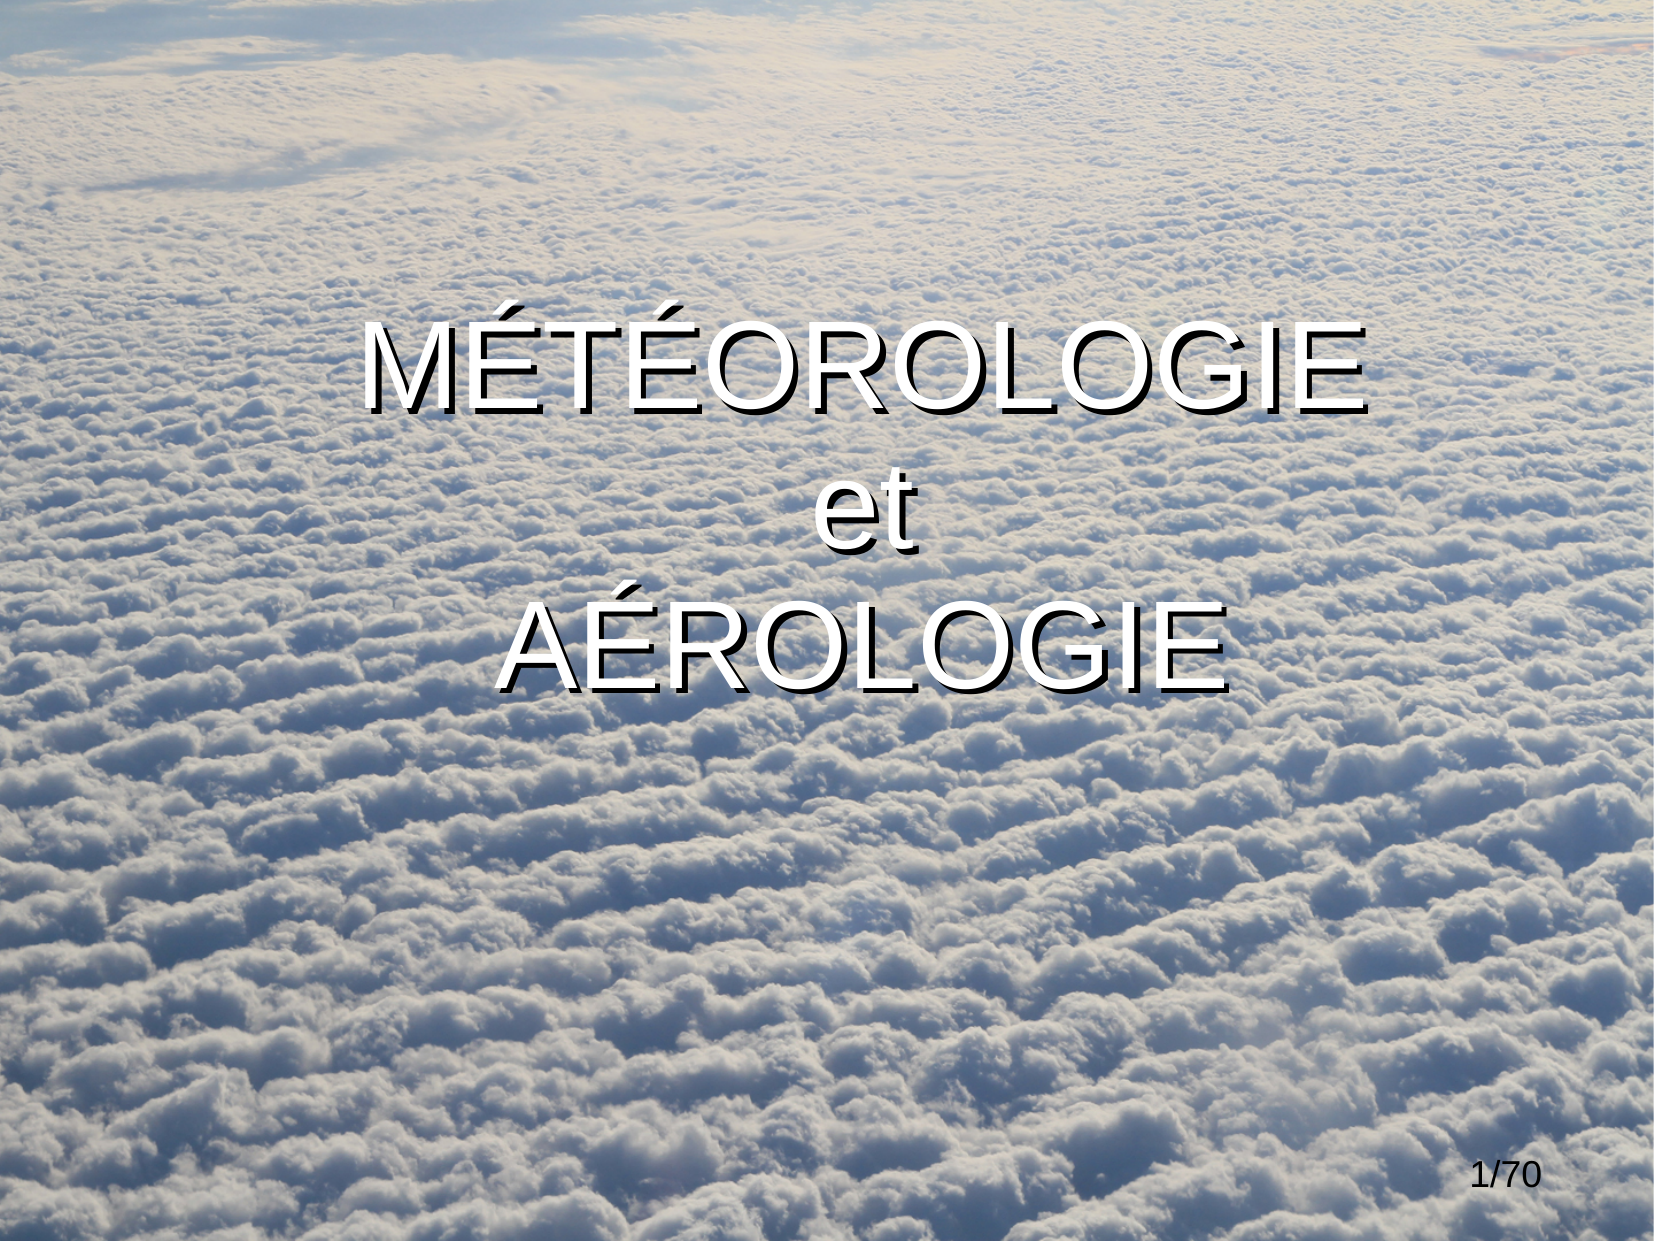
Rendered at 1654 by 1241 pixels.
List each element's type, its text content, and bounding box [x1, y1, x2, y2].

picture [0, 0, 1654, 1241]
text_box <numéro>/70 [1454, 1145, 1654, 1217]
title MÉTÉOROLOGIE et AÉROLOGIE [118, 295, 1607, 715]
